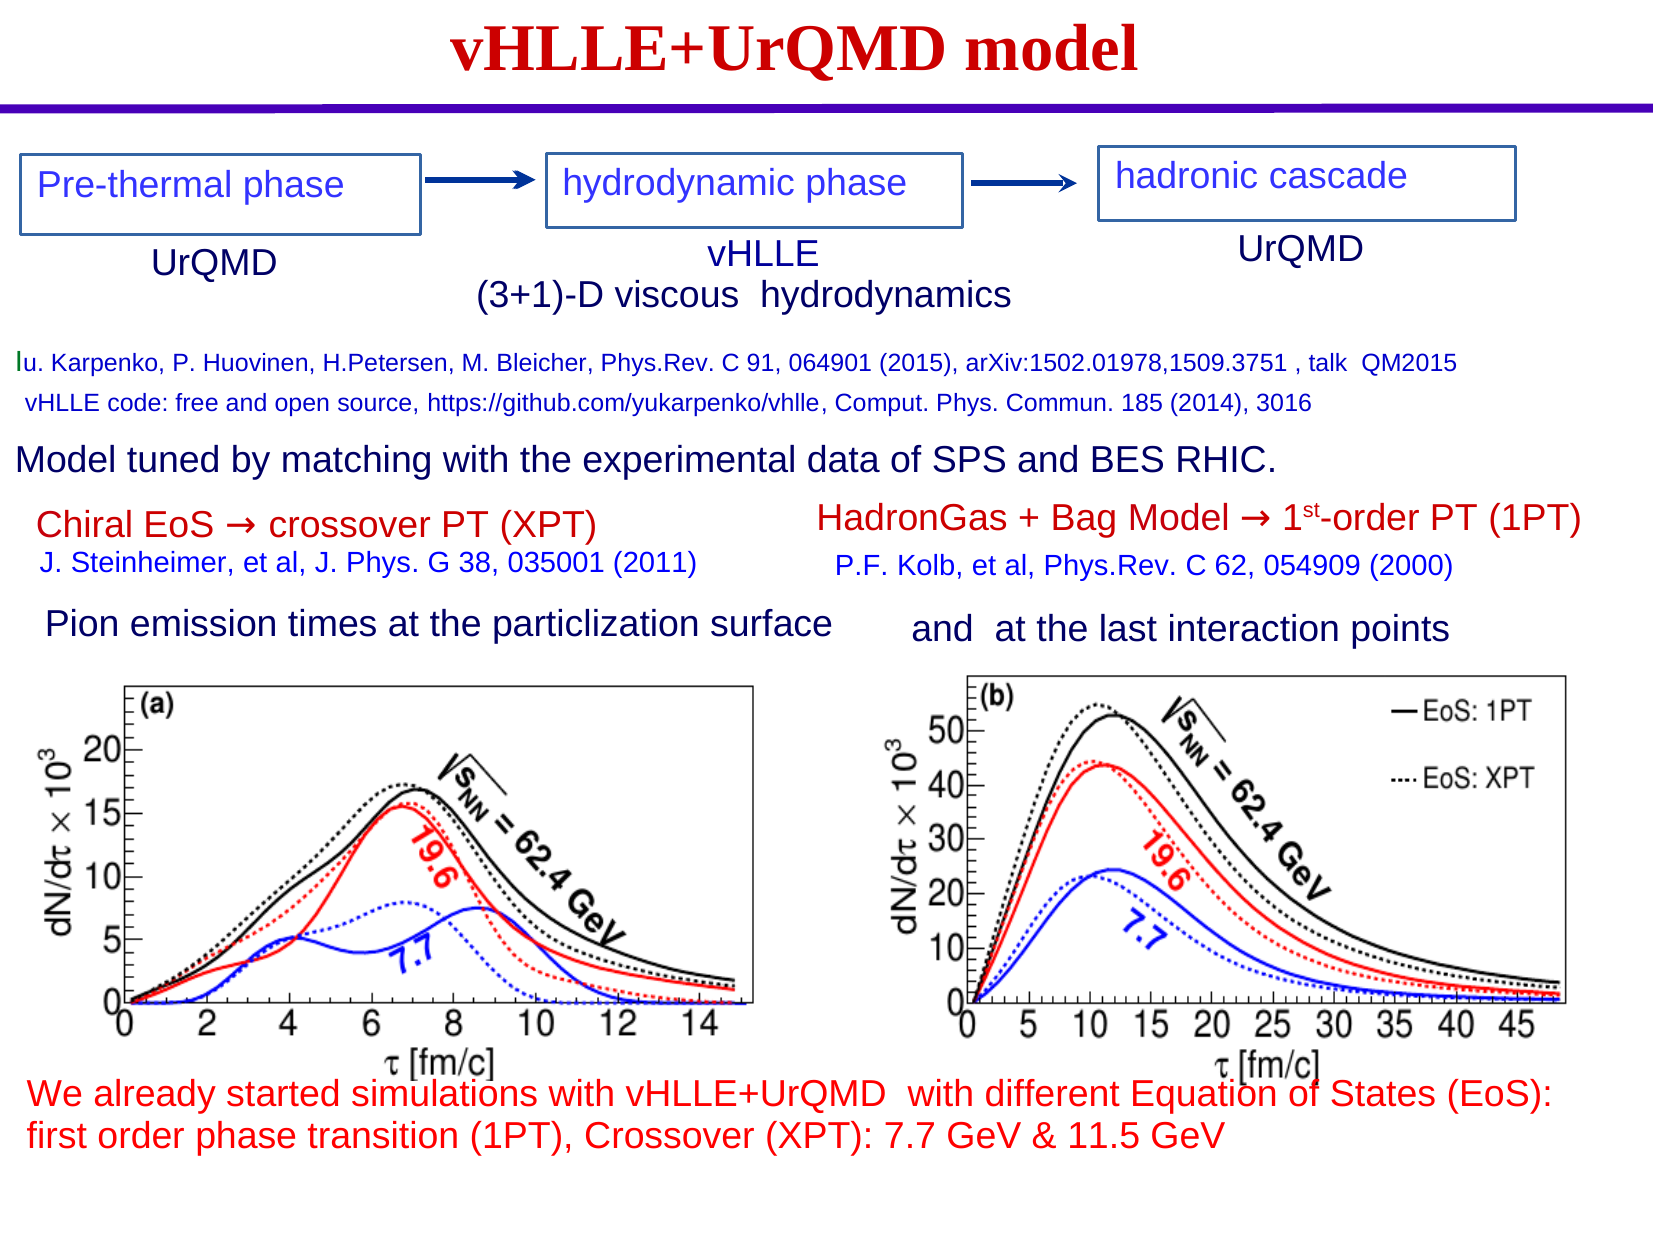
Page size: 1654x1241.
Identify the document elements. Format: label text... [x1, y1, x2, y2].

text_box Pre-thermal phase [20, 154, 421, 235]
text_box HadronGas + Bag Model → 1st-order PT (1PT) [780, 489, 1653, 581]
text_box and at the last interaction points [854, 600, 1653, 695]
text_box Iu. Karpenko, P. Huovinen, H.Petersen, M. Bleicher, Phys.Rev. C 91, 064901 (2015), arXiv:1502.01978,1509.3751 , talk QM2015 [0, 337, 1653, 446]
title vHLLE+UrQMD model [37, 0, 1555, 109]
text_box We already started simulations with vHLLE+UrQMD with different Equation of States (EoS): first order phase transition (1PT), Crossover (XPT): 7.7 GeV & 11.5 GeV [11, 1065, 1576, 1168]
picture [14, 657, 780, 1065]
text_box hadronic cascade [1098, 146, 1516, 221]
text_box Pion emission times at the particlization surface [29, 595, 855, 691]
text_box Chiral EoS → crossover PT (XPT) J. Steinheimer, et al, J. Phys. G 38, 035001 (2011) [0, 496, 800, 641]
text_box vHLLE [642, 203, 886, 299]
text_box (3+1)-D viscous hydrodynamics [461, 221, 1232, 338]
text_box P.F. Kolb, et al, Phys.Rev. C 62, 054909 (2000) [820, 541, 1575, 597]
text_box vHLLE code: free and open source, https://github.com/yukarpenko/vhlle, Comput. Phys. Commun. 185 (2014), 3016 [10, 381, 1545, 432]
text_box hydrodynamic phase [546, 153, 963, 221]
picture [869, 695, 1590, 1106]
text_box UrQMD [136, 234, 309, 301]
text_box UrQMD [1222, 220, 1395, 287]
text_box Model tuned by matching with the experimental data of SPS and BES RHIC. [0, 431, 1435, 496]
